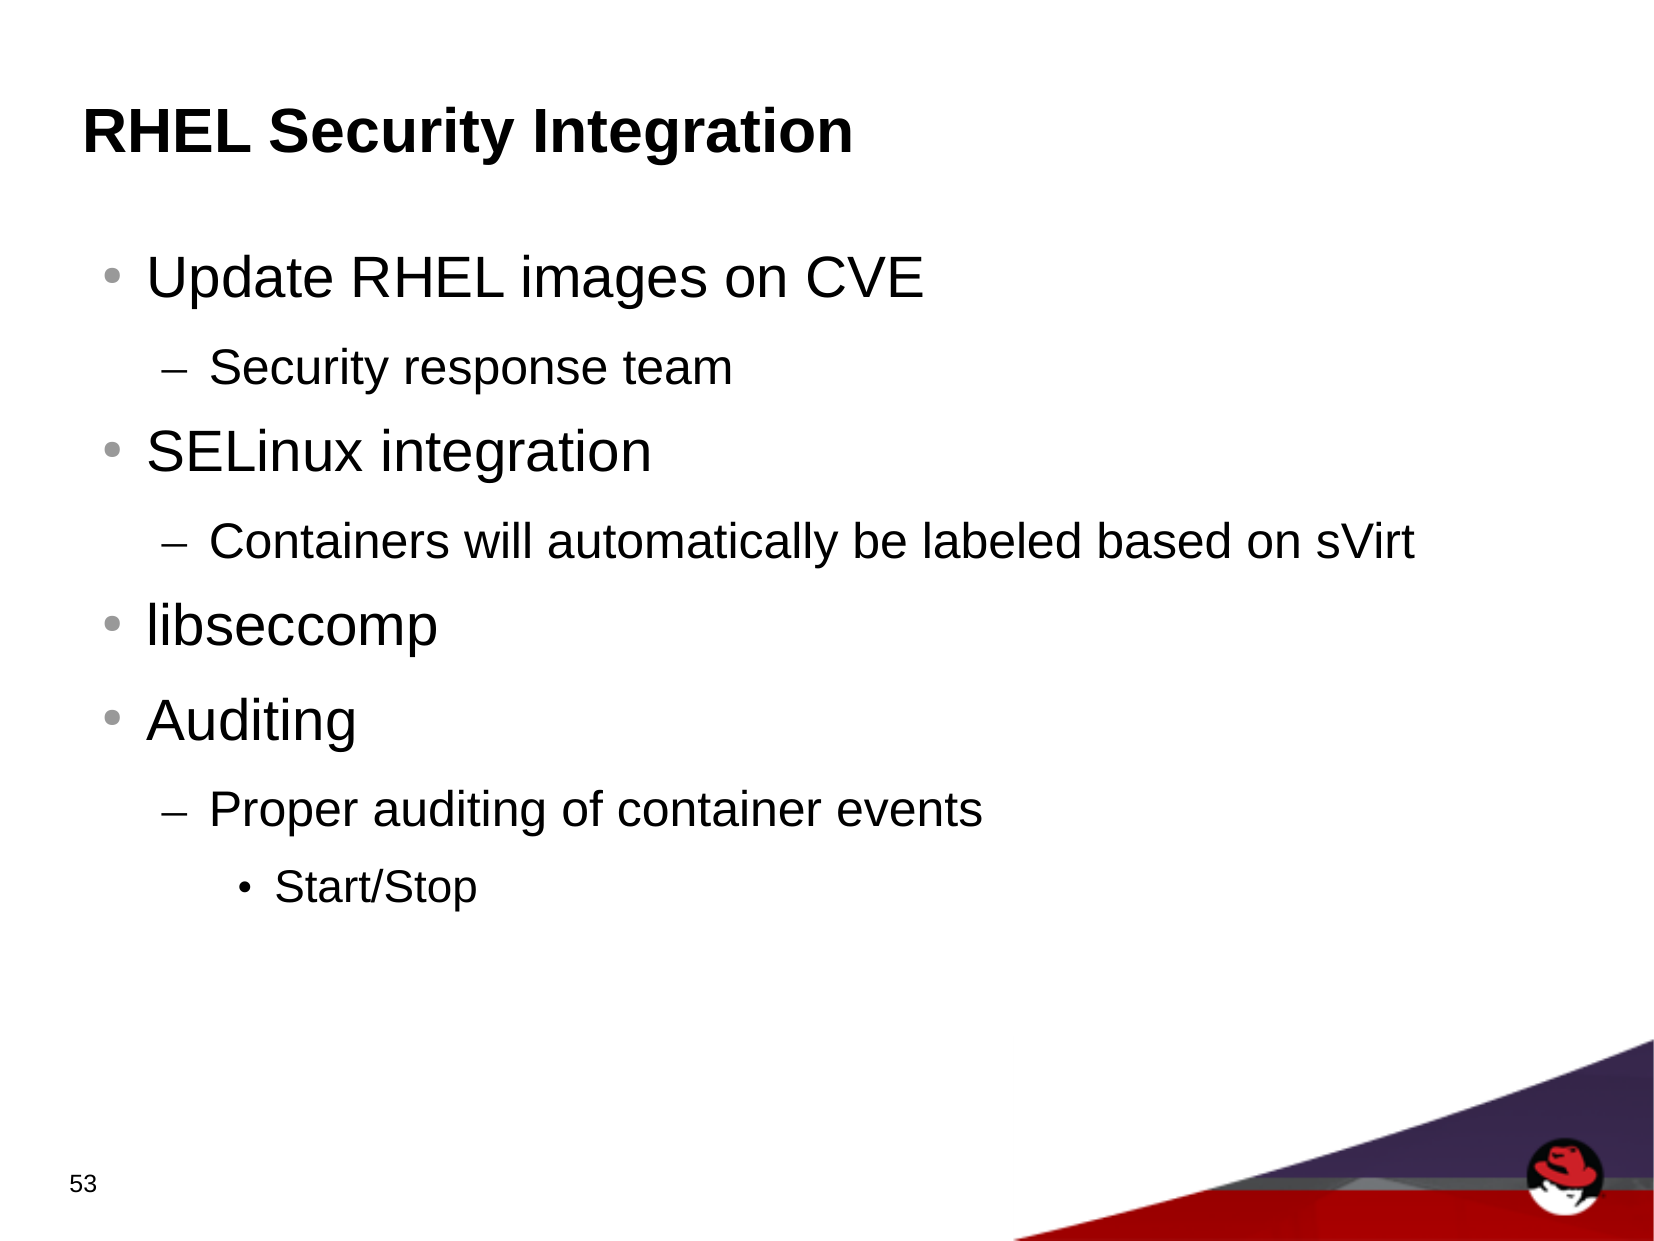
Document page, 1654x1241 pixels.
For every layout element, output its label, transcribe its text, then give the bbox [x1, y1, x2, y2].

title RHEL Security Integration [82, 37, 1571, 226]
list Update RHEL images on CVE Security response team SELinux integration Containers will automatically be labeled based on sVirt libseccomp Auditing Proper auditing of container events Start/Stop [86, 244, 1576, 1039]
picture [1012, 1036, 1654, 1241]
